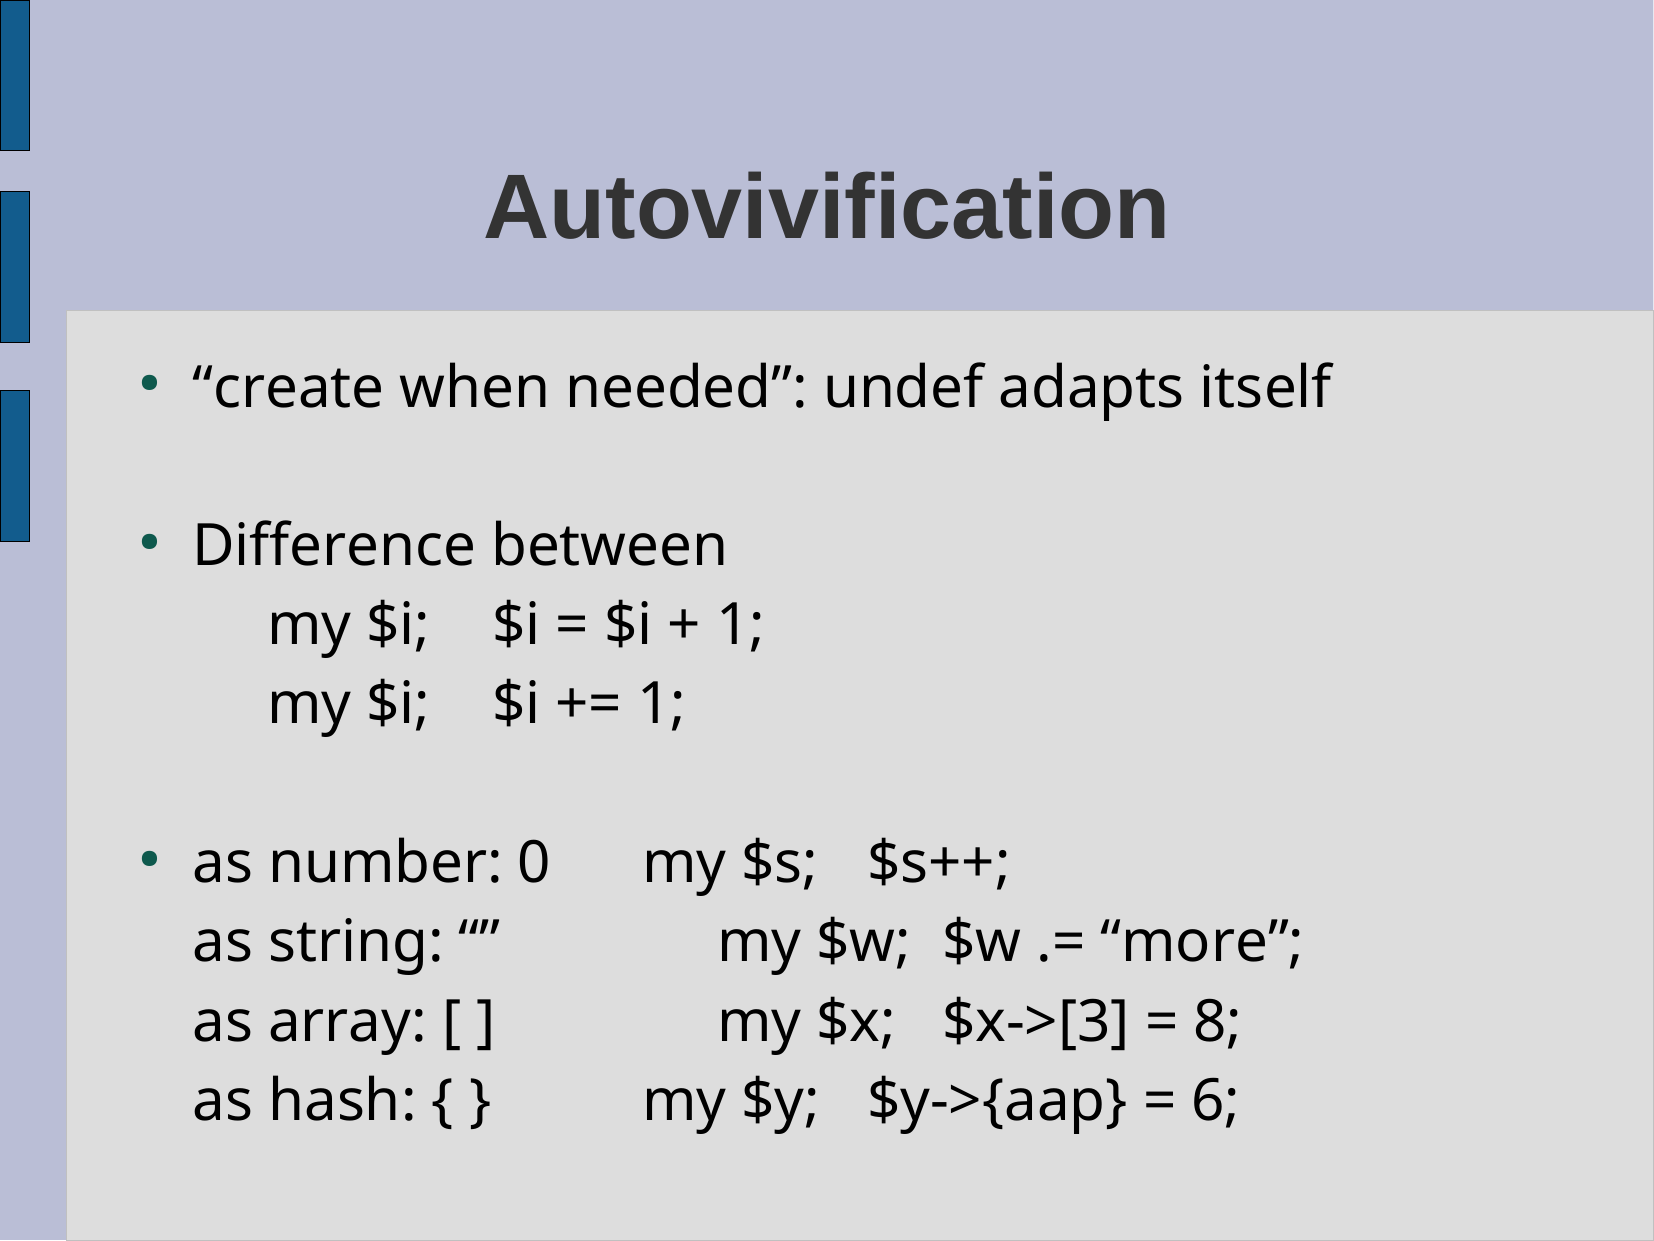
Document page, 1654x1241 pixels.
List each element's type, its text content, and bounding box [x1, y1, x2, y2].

list “create when needed”: undef adapts itself Difference between my $i; $i = $i + 1; my $i; $i += 1; as number: 0 my $s; $s++; as string: “” my $w; $w .= “more”; as array: [ ] my $x; $x->[3] = 8; as hash: { } my $y; $y->{aap} = 6; [121, 344, 1534, 1187]
title Autovivification [121, 102, 1534, 311]
